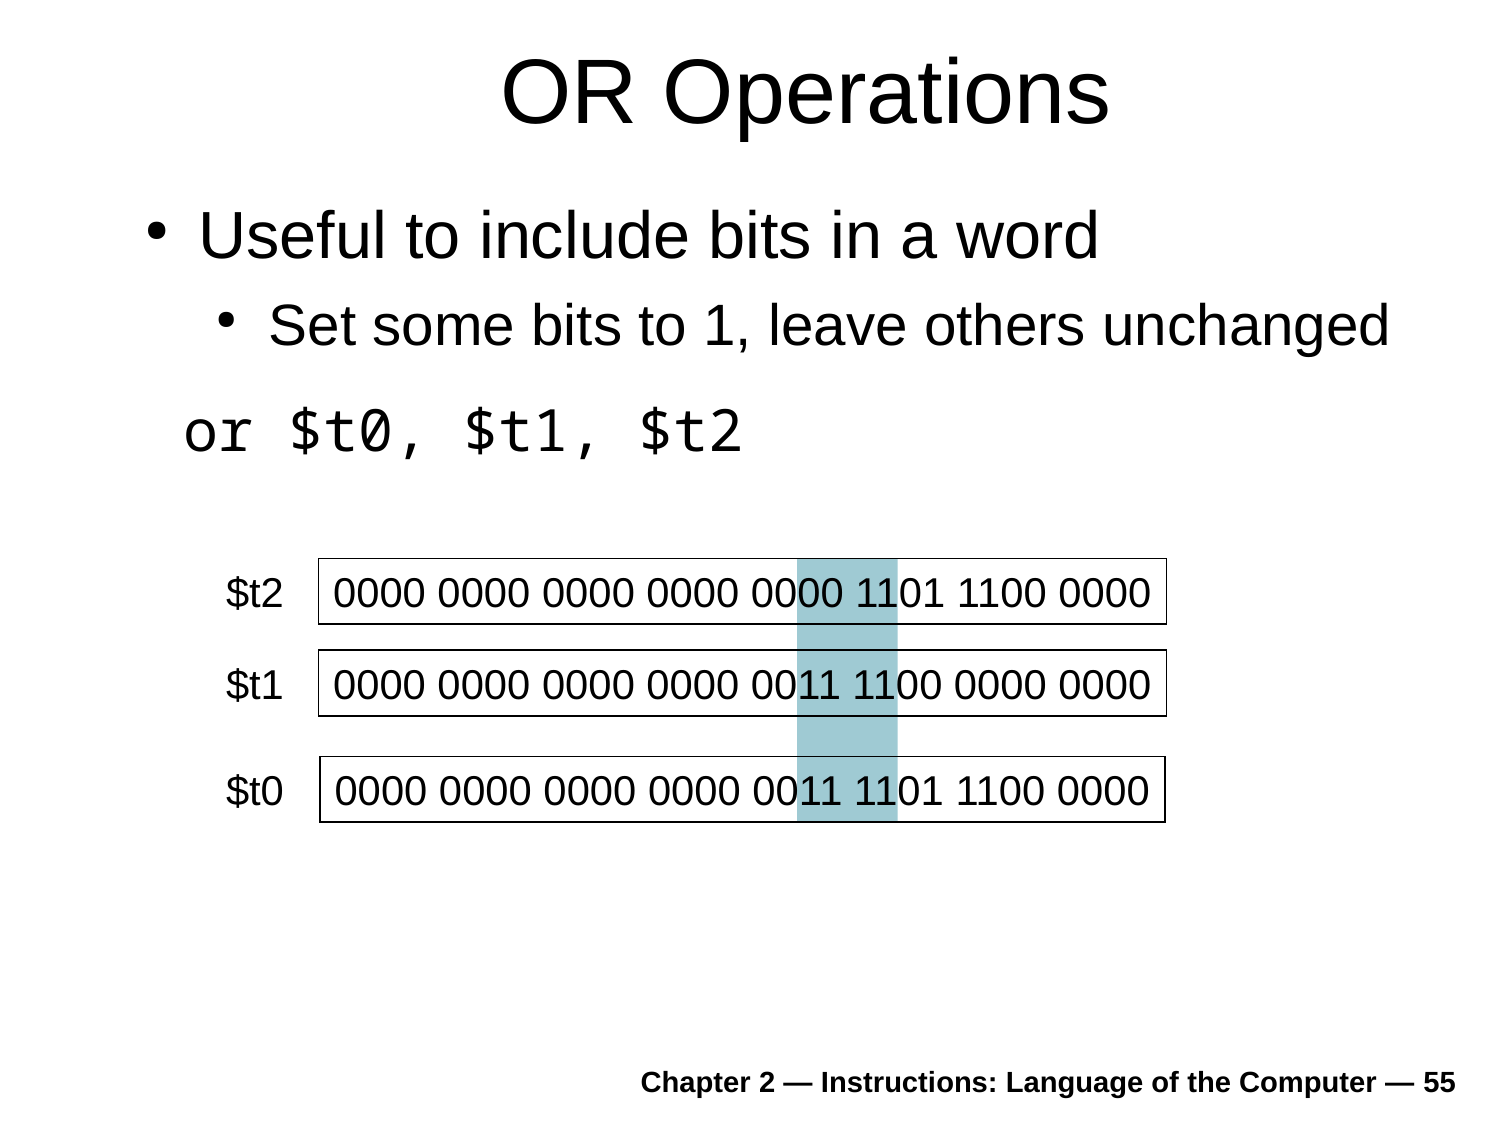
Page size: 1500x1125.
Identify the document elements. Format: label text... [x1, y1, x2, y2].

text_box [797, 624, 898, 650]
text_box [797, 716, 898, 756]
text_box $t1 [211, 650, 300, 716]
list Useful to include bits in a word Set some bits to 1, leave others unchanged or $t0, $t1, $t2 [112, 184, 1469, 525]
text_box Chapter 2 — Instructions: Language of the Computer — <number> [277, 1046, 1471, 1106]
text_box 0000 0000 0000 0000 0011 1101 1100 0000 [319, 756, 1166, 822]
title OR Operations [112, 23, 1468, 149]
text_box $t2 [211, 558, 300, 624]
text_box 0000 0000 0000 0000 0011 1100 0000 0000 [318, 650, 1167, 716]
text_box $t0 [211, 756, 300, 822]
text_box 0000 0000 0000 0000 0000 1101 1100 0000 [318, 558, 1167, 624]
